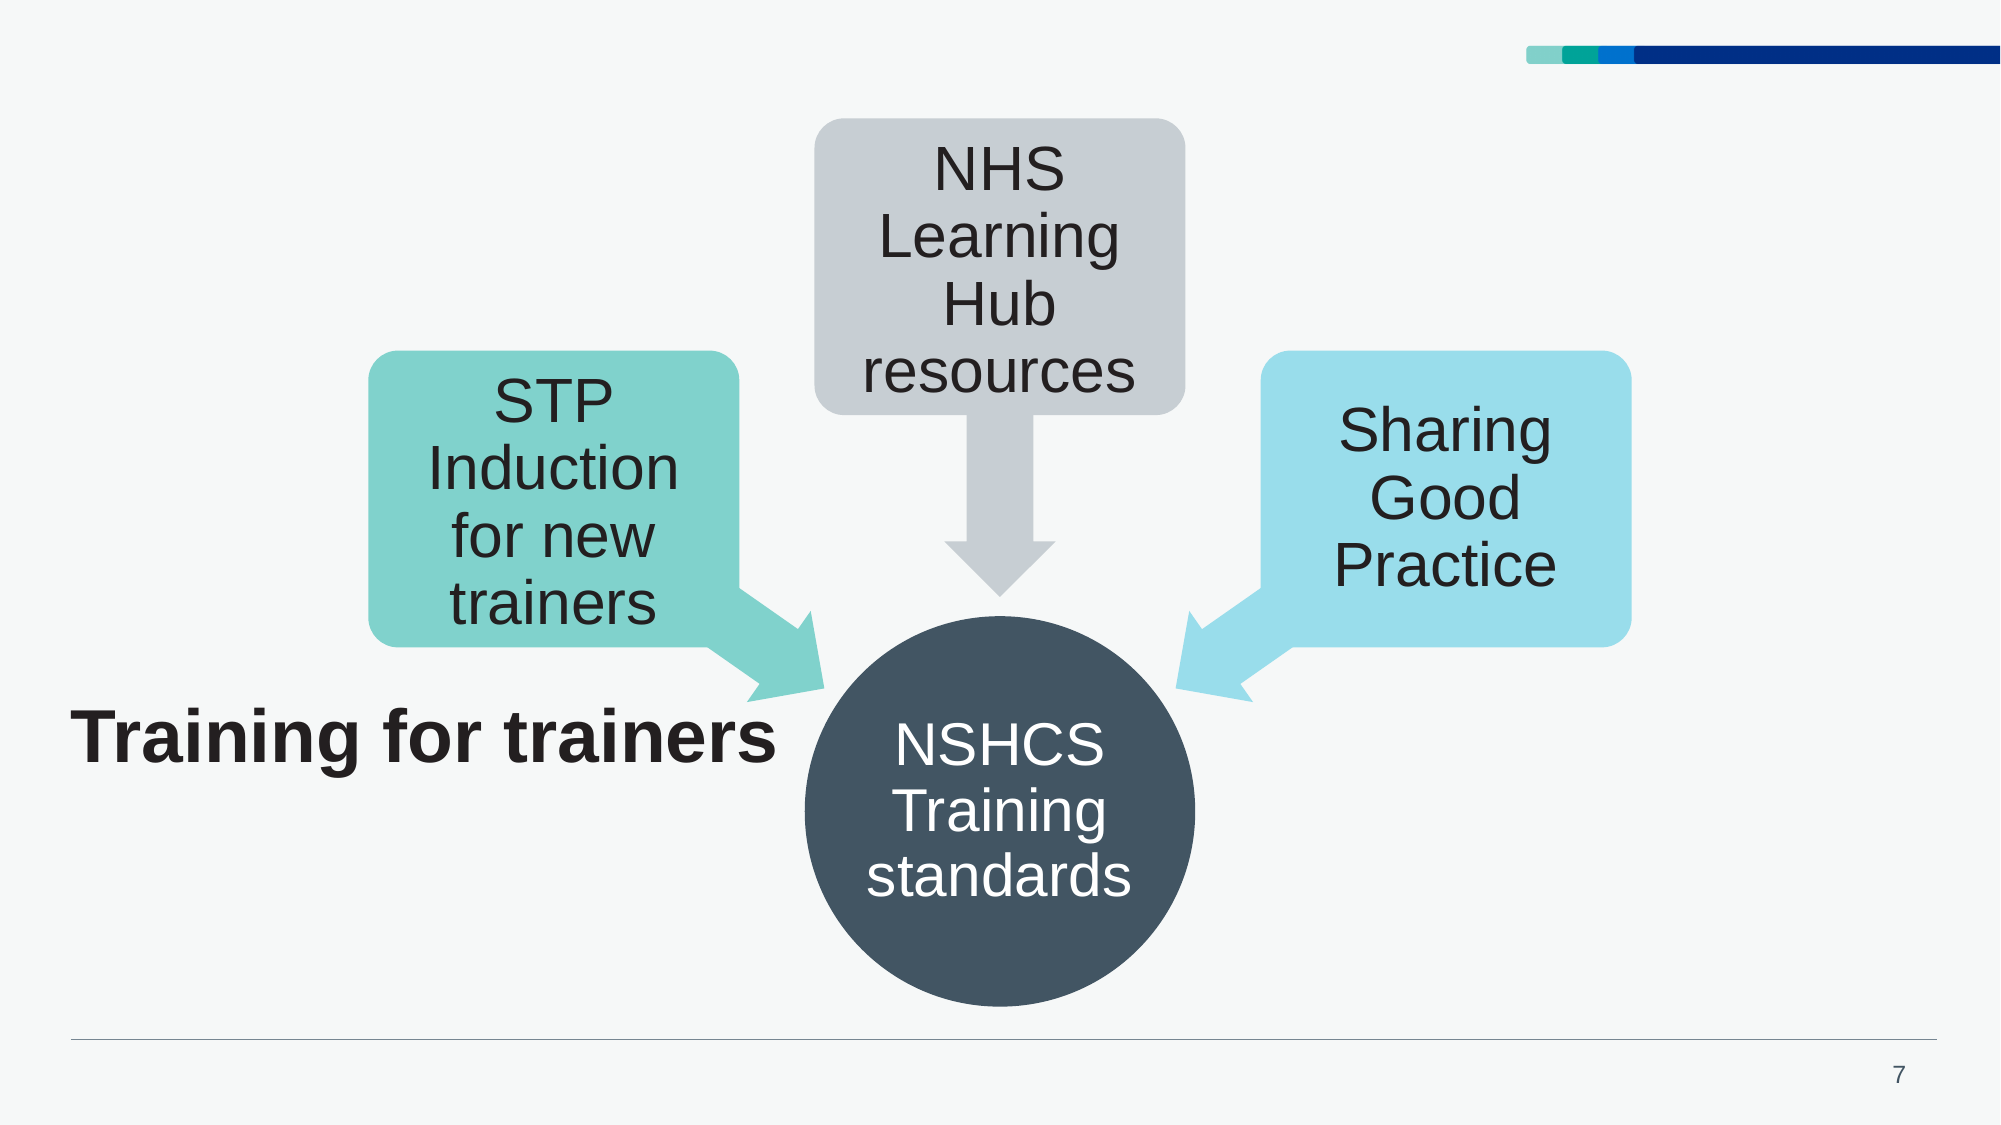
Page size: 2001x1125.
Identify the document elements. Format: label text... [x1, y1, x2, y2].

text_box STP Induction for new trainers [368, 350, 740, 648]
text_box NSHCS Training standards [804, 616, 1196, 1007]
title Training for trainers [70, 70, 1942, 213]
text_box [708, 588, 825, 703]
text_box [1175, 588, 1292, 703]
text_box Sharing Good Practice [1260, 350, 1632, 648]
text_box NHS Learning Hub resources [814, 118, 1186, 416]
text_box [944, 416, 1056, 597]
